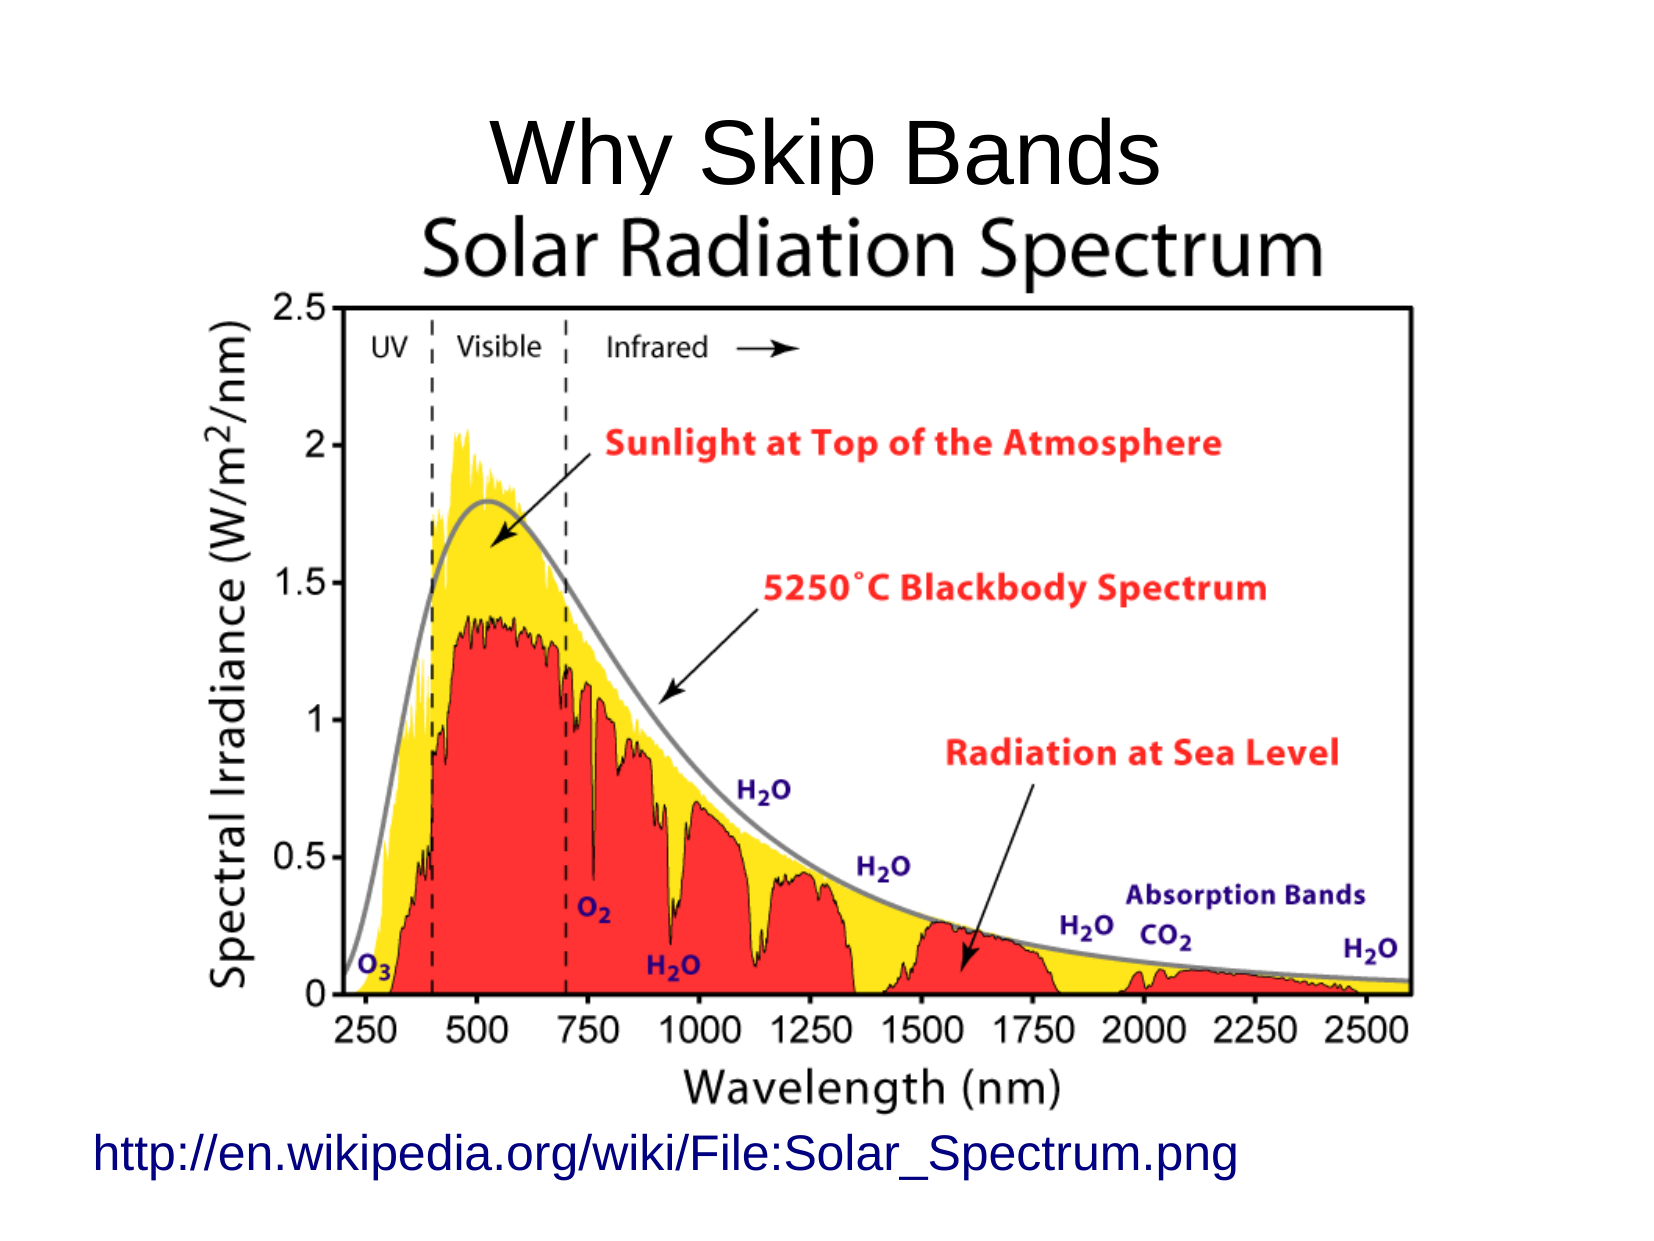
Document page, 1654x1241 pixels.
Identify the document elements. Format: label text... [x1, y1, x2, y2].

list http://en.wikipedia.org/wiki/File:Solar_Spectrum.png [75, 1125, 1388, 1201]
title Why Skip Bands [82, 49, 1571, 257]
picture [187, 195, 1438, 1126]
